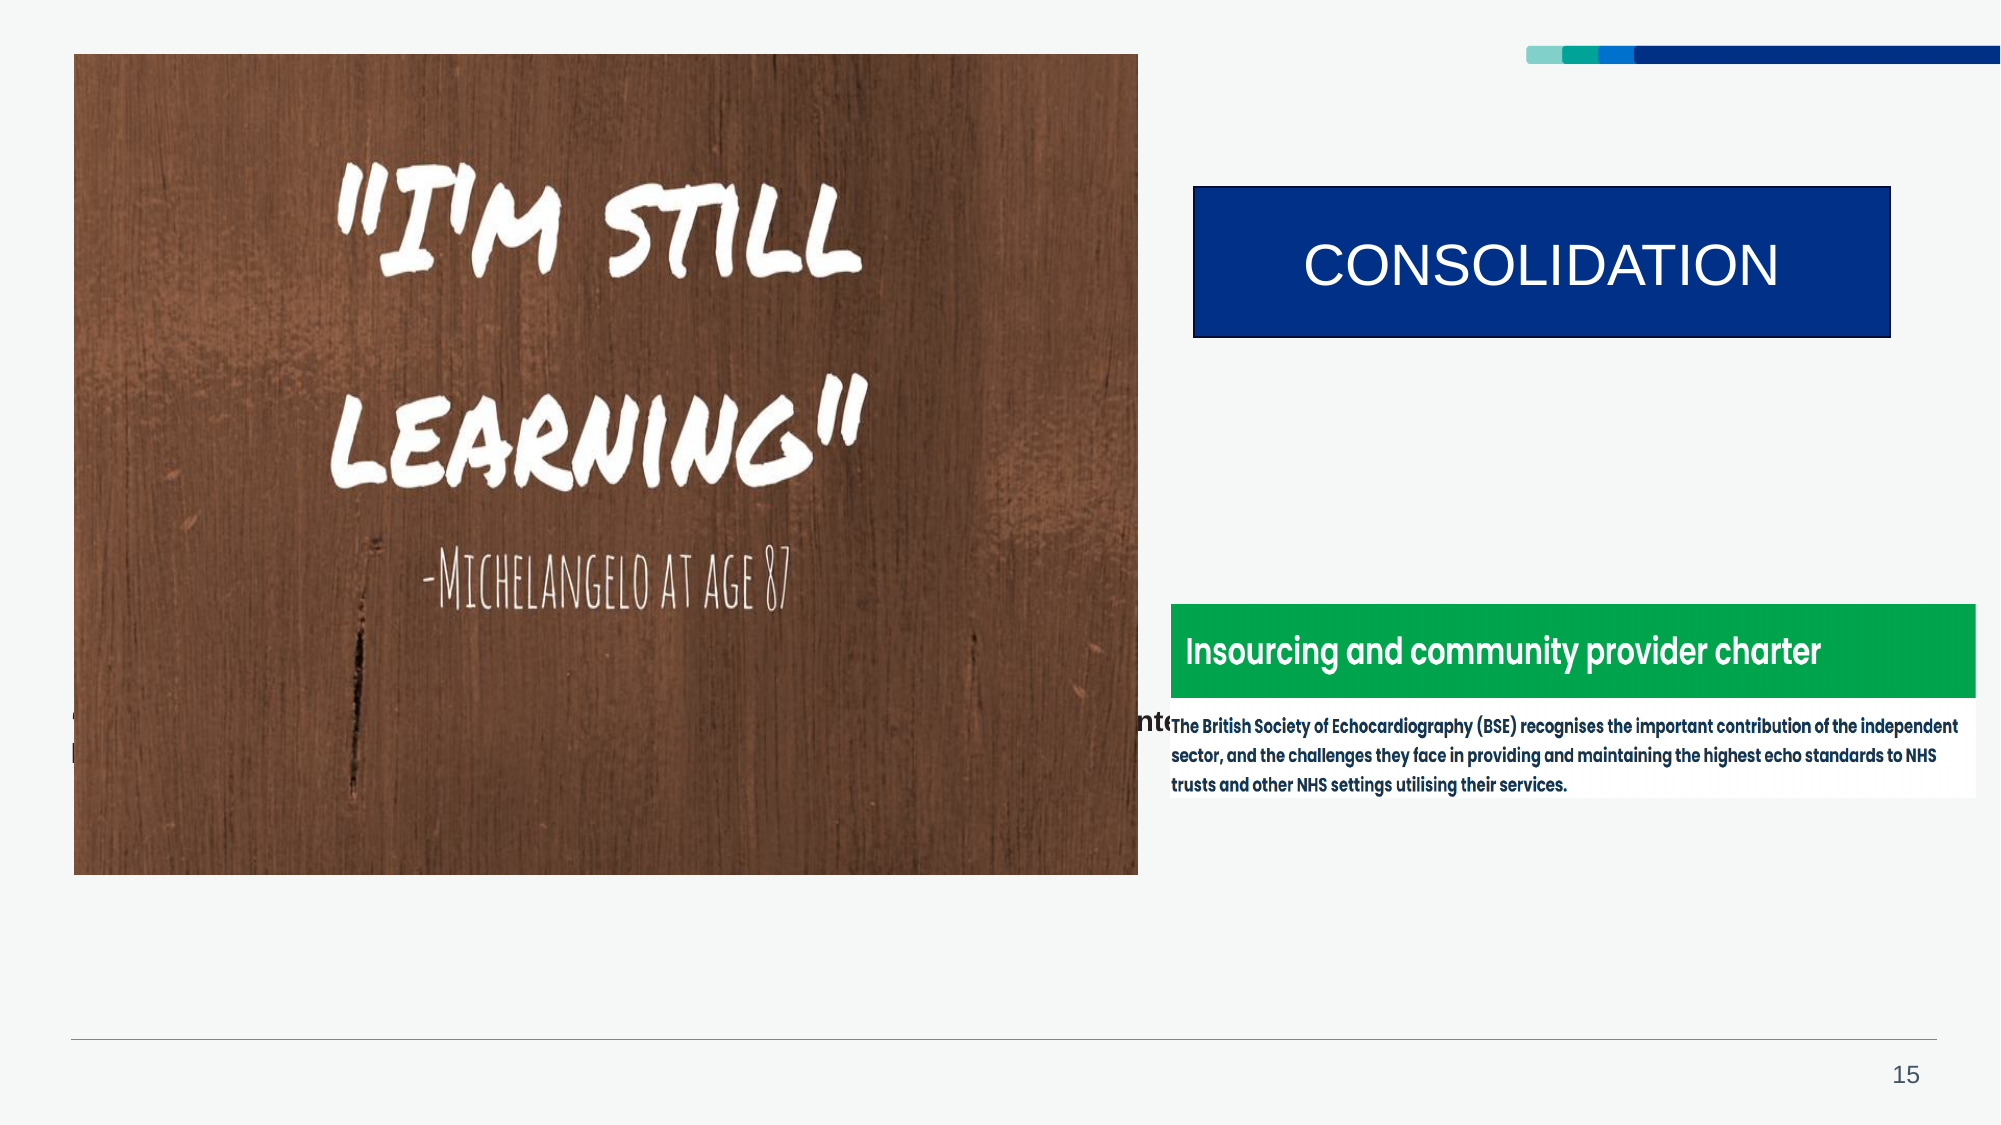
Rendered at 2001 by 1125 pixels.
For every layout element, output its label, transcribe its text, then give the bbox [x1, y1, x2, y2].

picture [1170, 604, 1976, 798]
text_box CONSOLIDATION [1194, 187, 1890, 337]
title “Accreditation is a minimum requirement and cannot be regarded as a guarantee of competence.” BSE Accreditation pack [1194, 149, 1989, 748]
picture [74, 54, 1138, 875]
